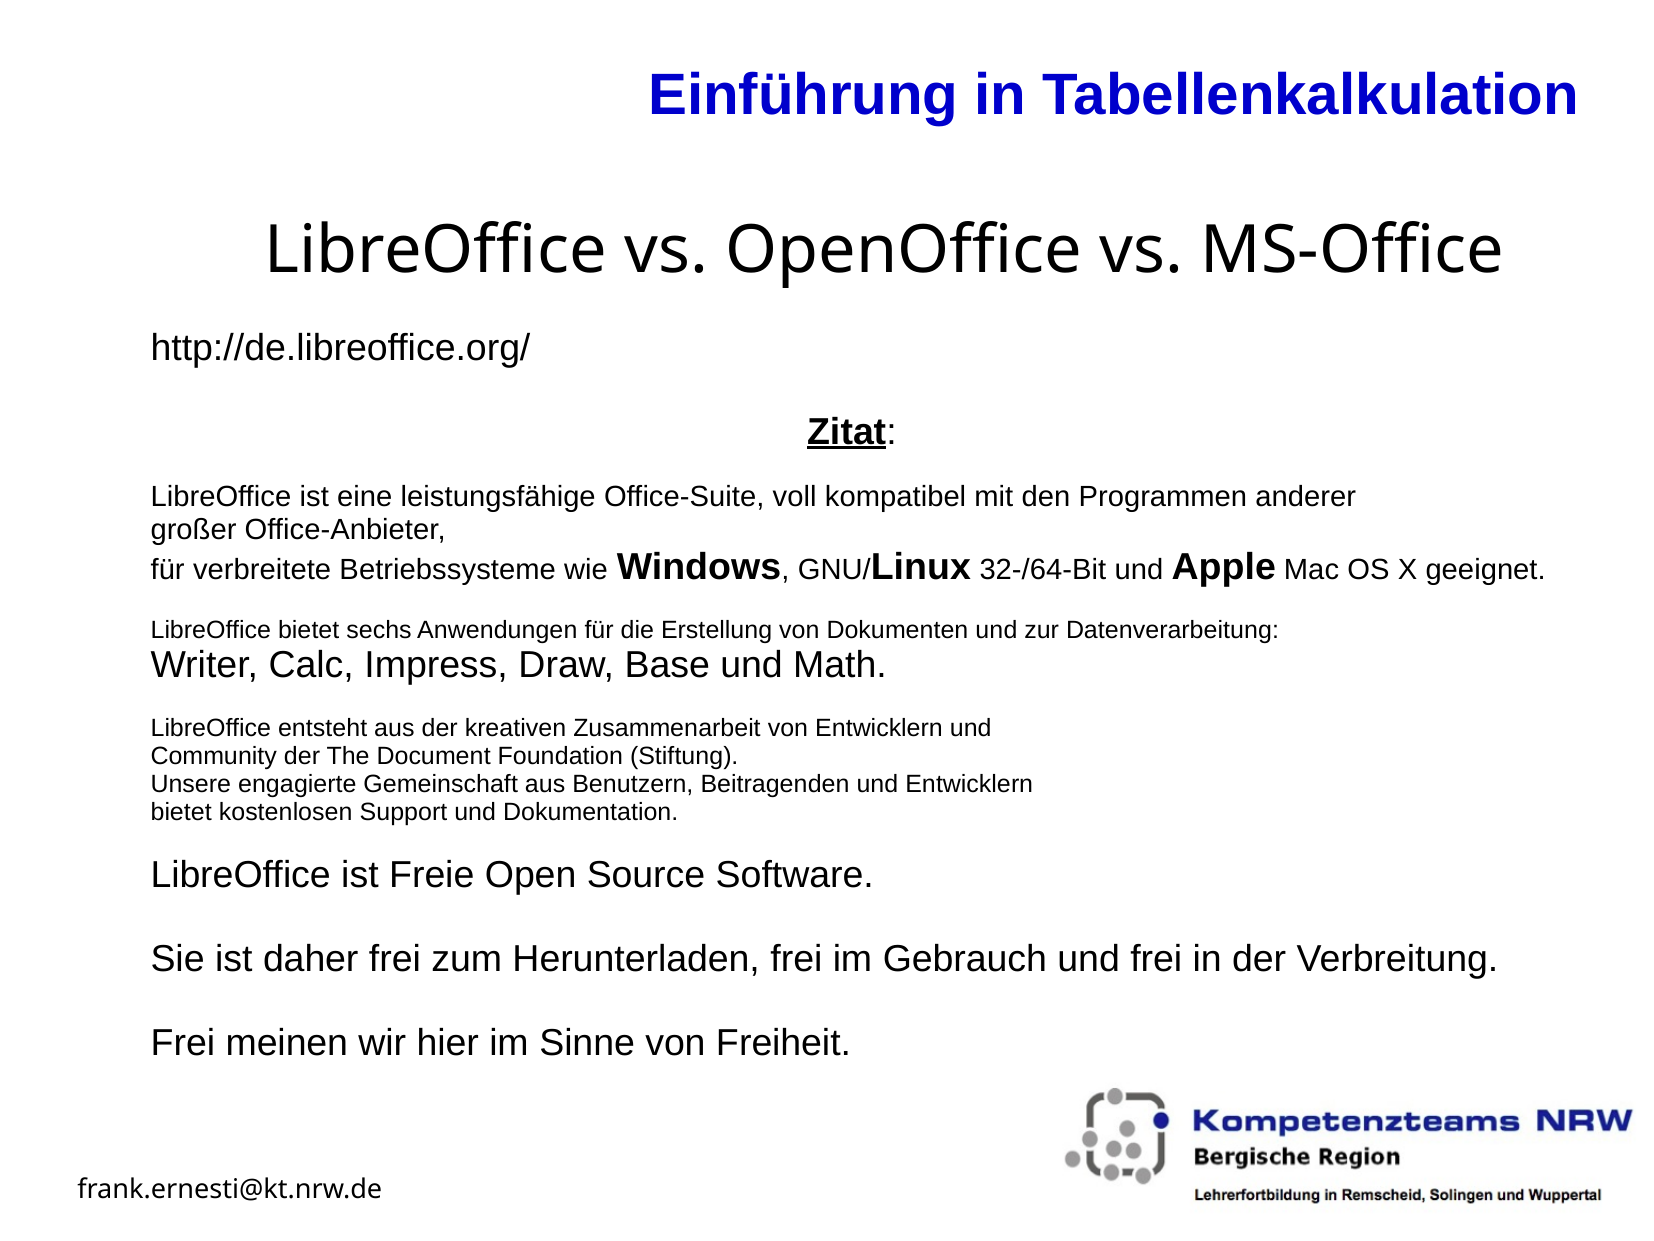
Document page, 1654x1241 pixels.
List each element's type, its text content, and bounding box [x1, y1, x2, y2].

text_box frank.ernesti@kt.nrw.de [62, 1162, 378, 1205]
table_header Einführung in Tabellenkalkulation [402, 55, 1594, 135]
text_box LibreOffice vs. OpenOffice vs. MS-Office [249, 194, 1477, 284]
text_box http://de.libreoffice.org/ Zitat: LibreOffice ist eine leistungsfähige Office-Suite, voll kompatibel mit den Programmen anderer großer Office-Anbieter, für verbreitete Betriebssysteme wie Windows, GNU/Linux 32-/64-Bit und Apple Mac OS X geeignet. LibreOffice bietet sechs Anwendungen für die Erstellung von Dokumenten und zur Datenverarbeitung: Writer, Calc, Impress, Draw, Base und Math. LibreOffice entsteht aus der kreativen Zusammenarbeit von Entwicklern und Community der The Document Foundation (Stiftung). Unsere engagierte Gemeinschaft aus Benutzern, Beitragenden und Entwicklern bietet kostenlosen Support und Dokumentation. LibreOffice ist Freie Open Source Software. Sie ist daher frei zum Herunterladen, frei im Gebrauch und frei in der Verbreitung. Frei meinen wir hier im Sinne von Freiheit. [135, 318, 1563, 1069]
table_header [95, 55, 401, 135]
picture [1037, 1074, 1642, 1225]
